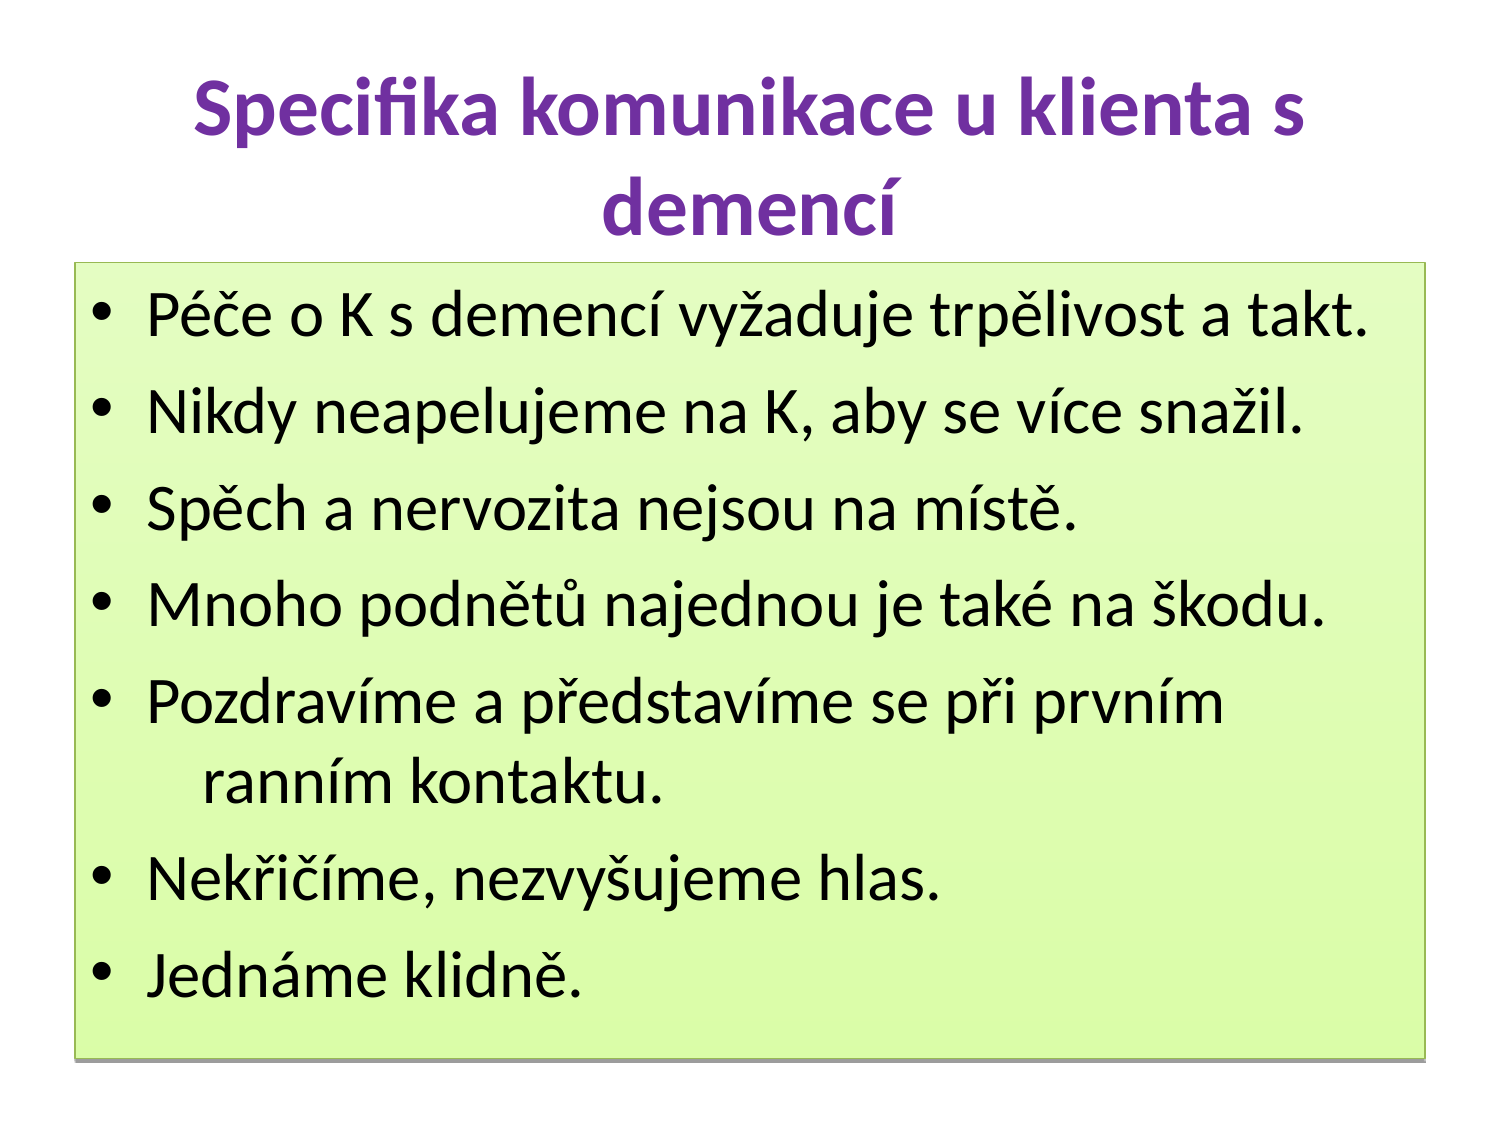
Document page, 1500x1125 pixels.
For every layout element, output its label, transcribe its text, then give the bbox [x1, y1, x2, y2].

title Specifika komunikace u klienta s demencí [75, 45, 1426, 233]
list Péče o K s demencí vyžaduje trpělivost a takt. Nikdy neapelujeme na K, aby se více snažil. Spěch a nervozita nejsou na místě. Mnoho podnětů najednou je také na škodu. Pozdravíme a představíme se při prvním ranním kontaktu. Nekřičíme, nezvyšujeme hlas. Jednáme klidně. [75, 262, 1426, 1059]
